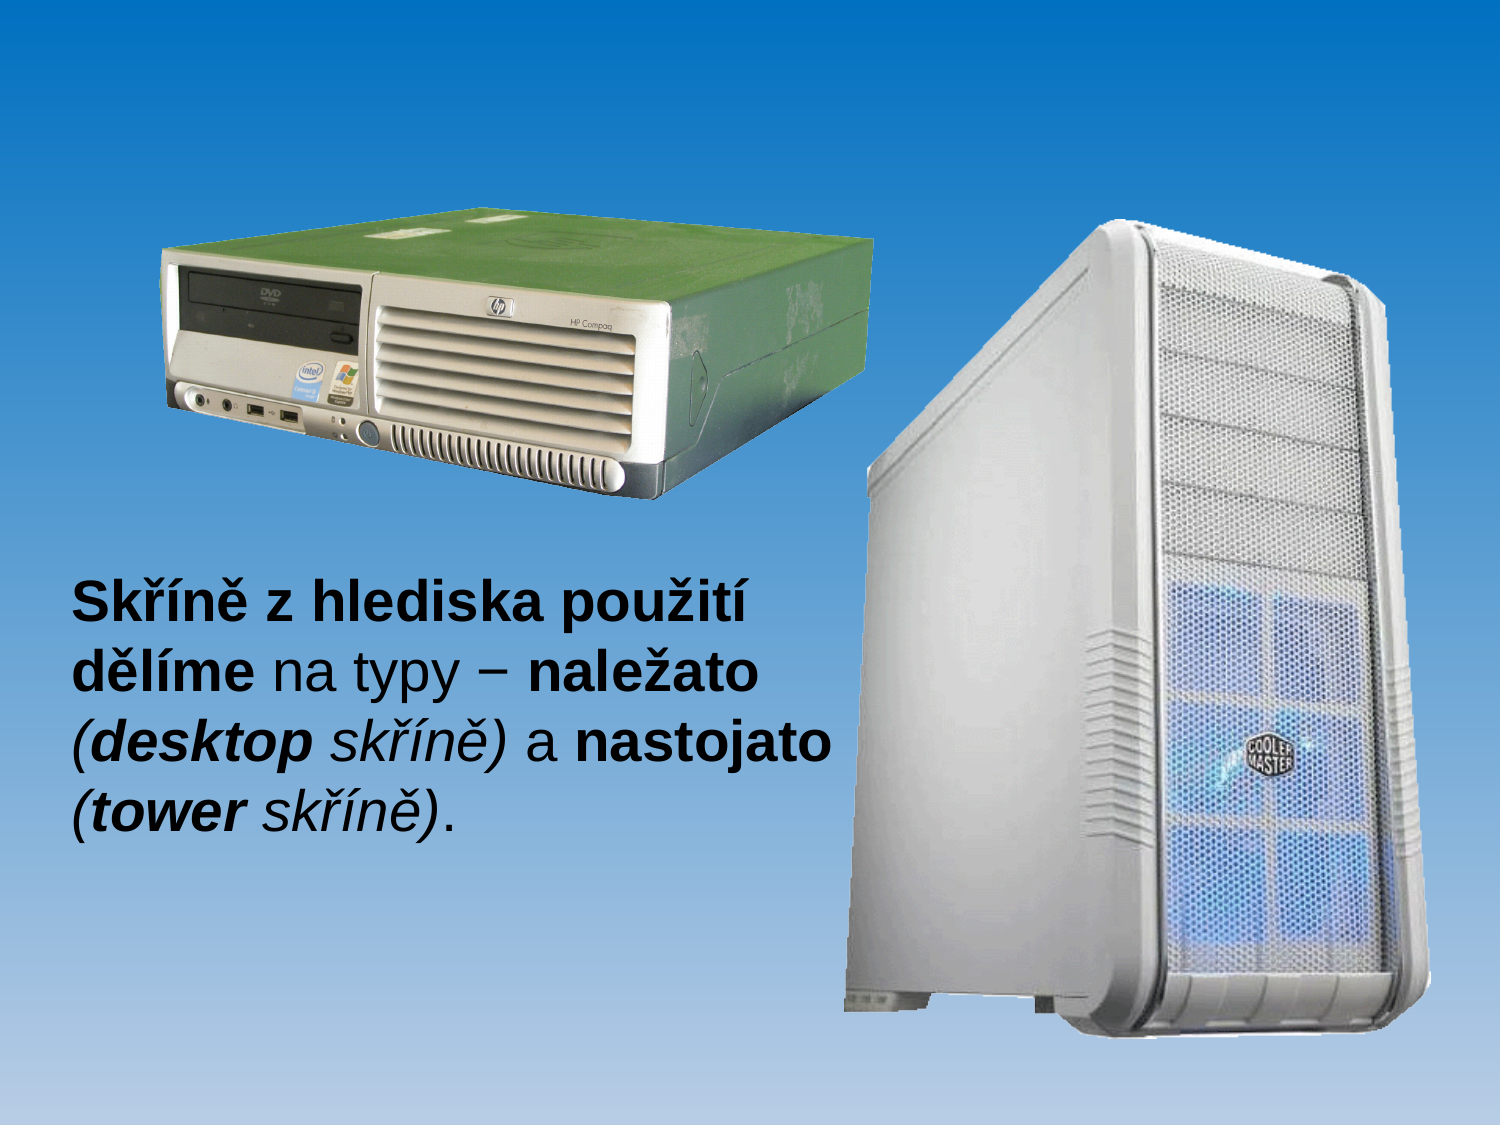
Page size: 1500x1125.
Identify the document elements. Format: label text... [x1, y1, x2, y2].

list Skříně z hlediska použití dělíme na typy − naležato (desktop skříně) a nastojato (tower skříně). [0, 555, 844, 965]
picture [159, 207, 1431, 1039]
